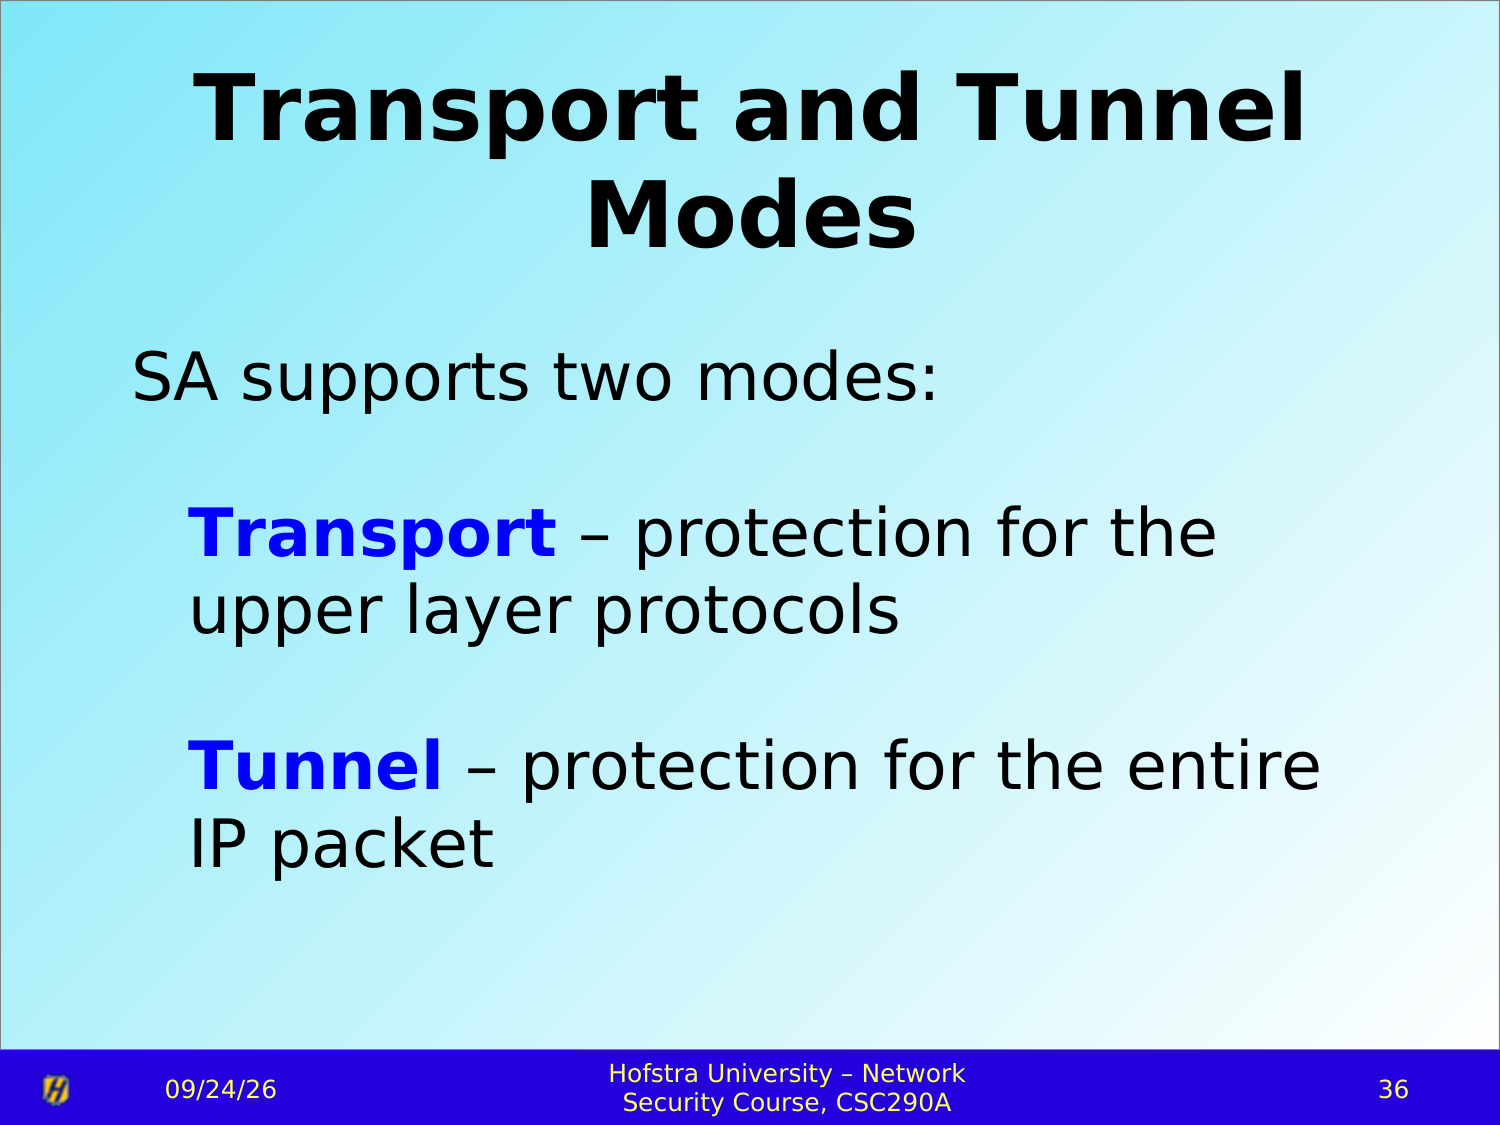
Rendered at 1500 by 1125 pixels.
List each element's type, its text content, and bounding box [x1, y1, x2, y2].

title Transport and Tunnel Modes [112, 47, 1391, 277]
picture [37, 1072, 76, 1110]
list SA supports two modes: Transport – protection for the upper layer protocols Tunnel – protection for the entire IP packet [117, 330, 1393, 1007]
